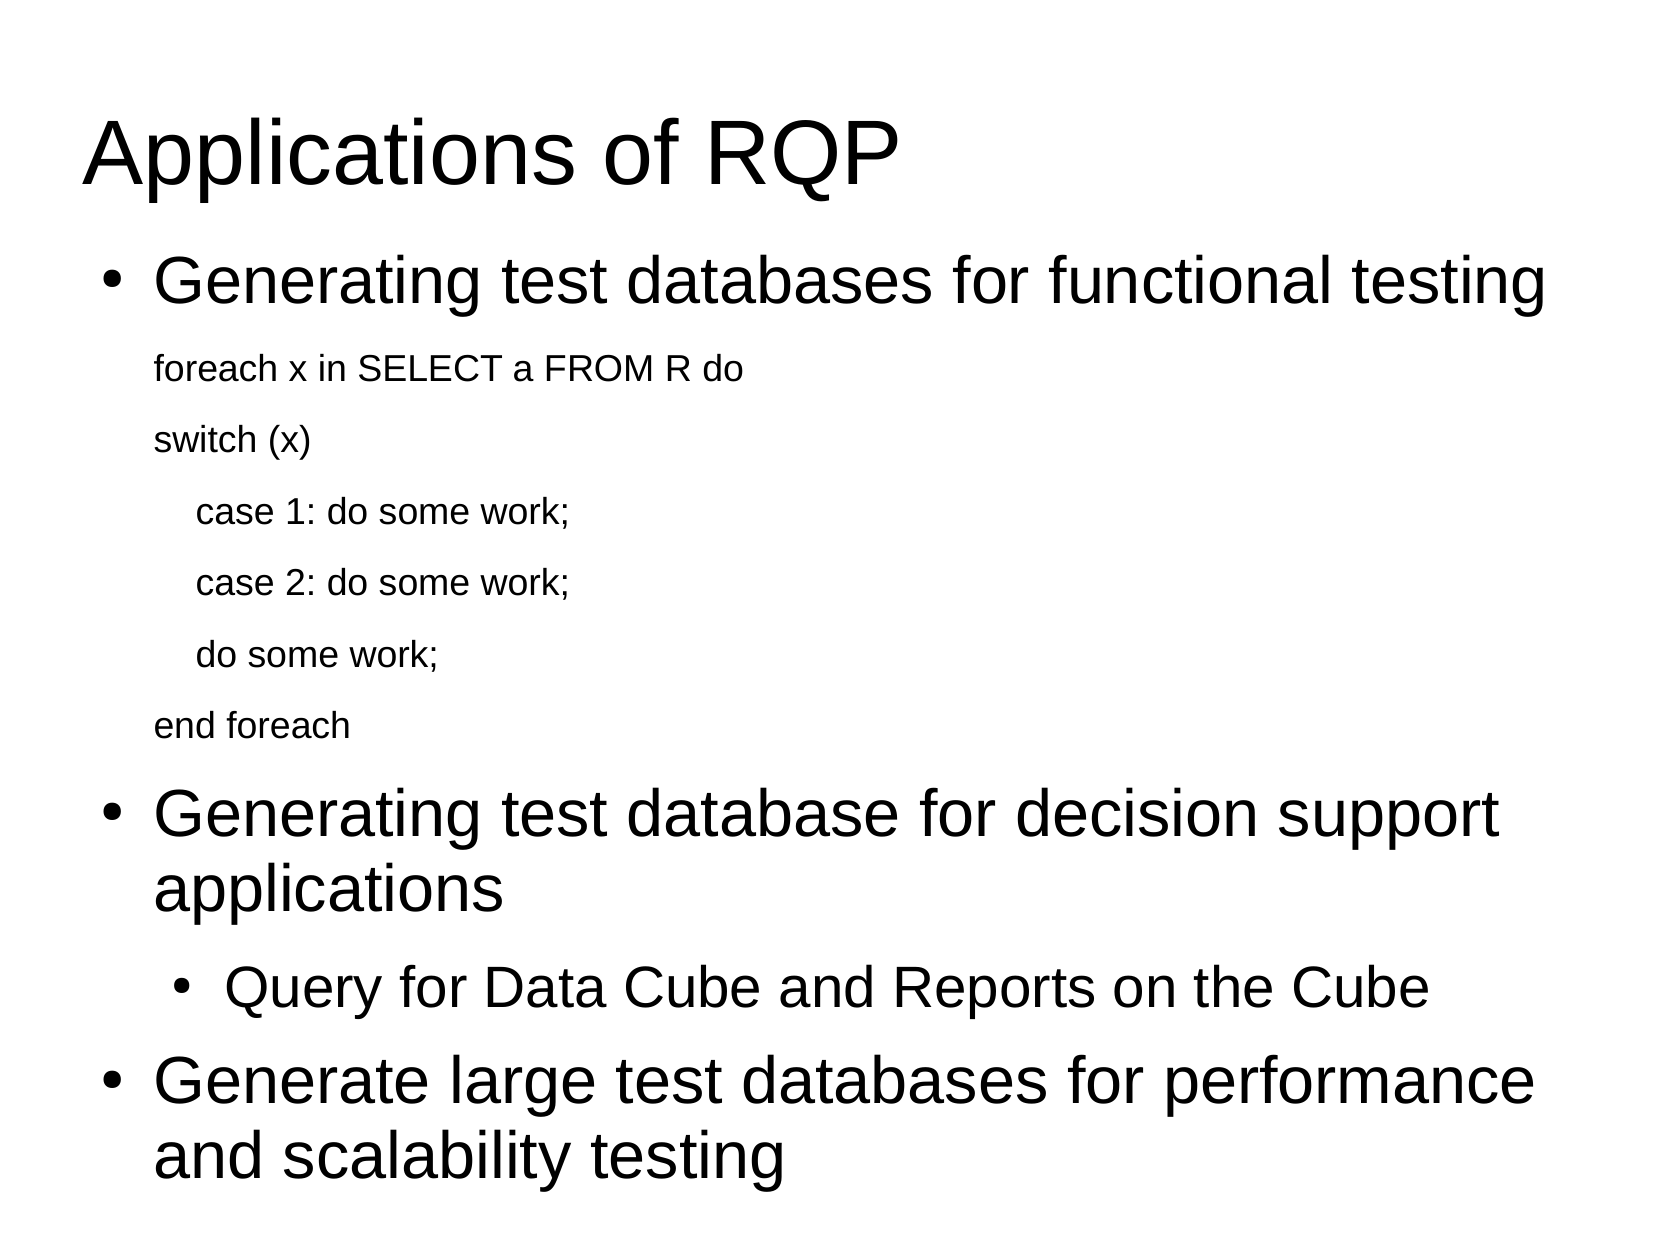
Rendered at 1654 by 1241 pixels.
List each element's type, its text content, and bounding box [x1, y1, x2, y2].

list Generating test databases for functional testing foreach x in SELECT a FROM R do switch (x) case 1: do some work; case 2: do some work; do some work; end foreach Generating test database for decision support applications Query for Data Cube and Reports on the Cube Generate large test databases for performance and scalability testing [82, 242, 1571, 1194]
title Applications of RQP [82, 49, 1571, 242]
